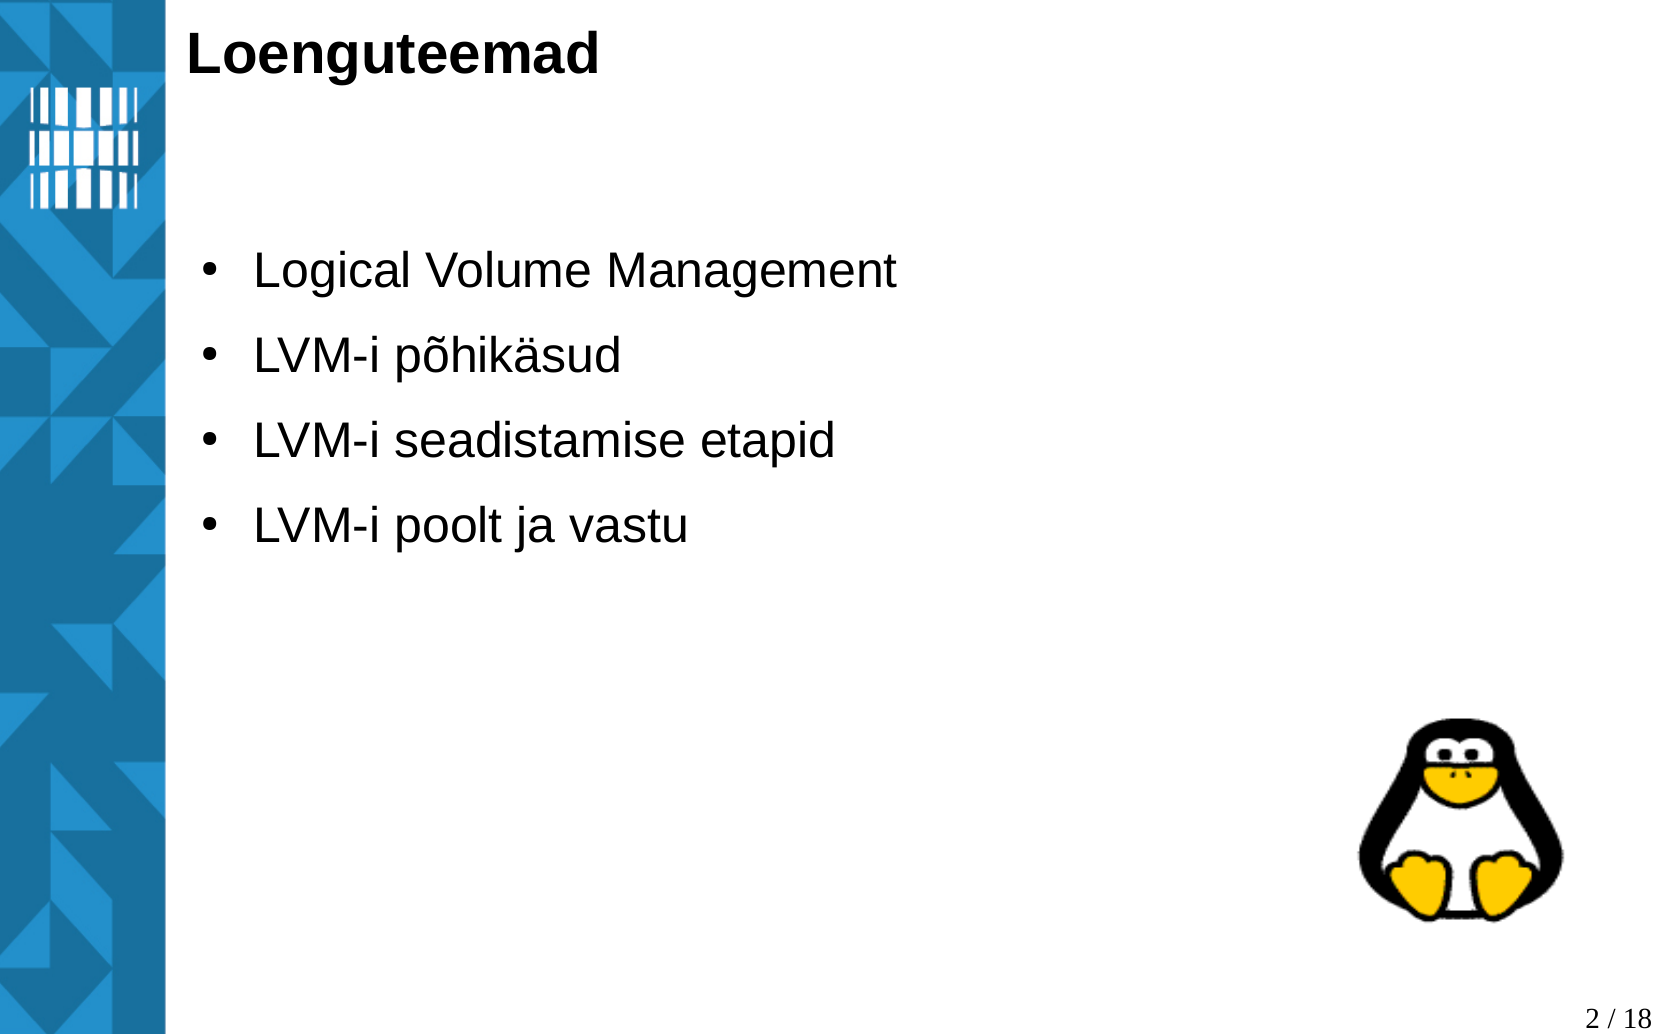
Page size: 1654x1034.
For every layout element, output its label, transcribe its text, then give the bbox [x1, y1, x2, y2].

picture [1287, 658, 1631, 945]
title Loenguteemad [186, 1, 1589, 105]
list Logical Volume Management LVM-i põhikäsud LVM-i seadistamise etapid LVM-i poolt ja vastu [183, 241, 1229, 650]
